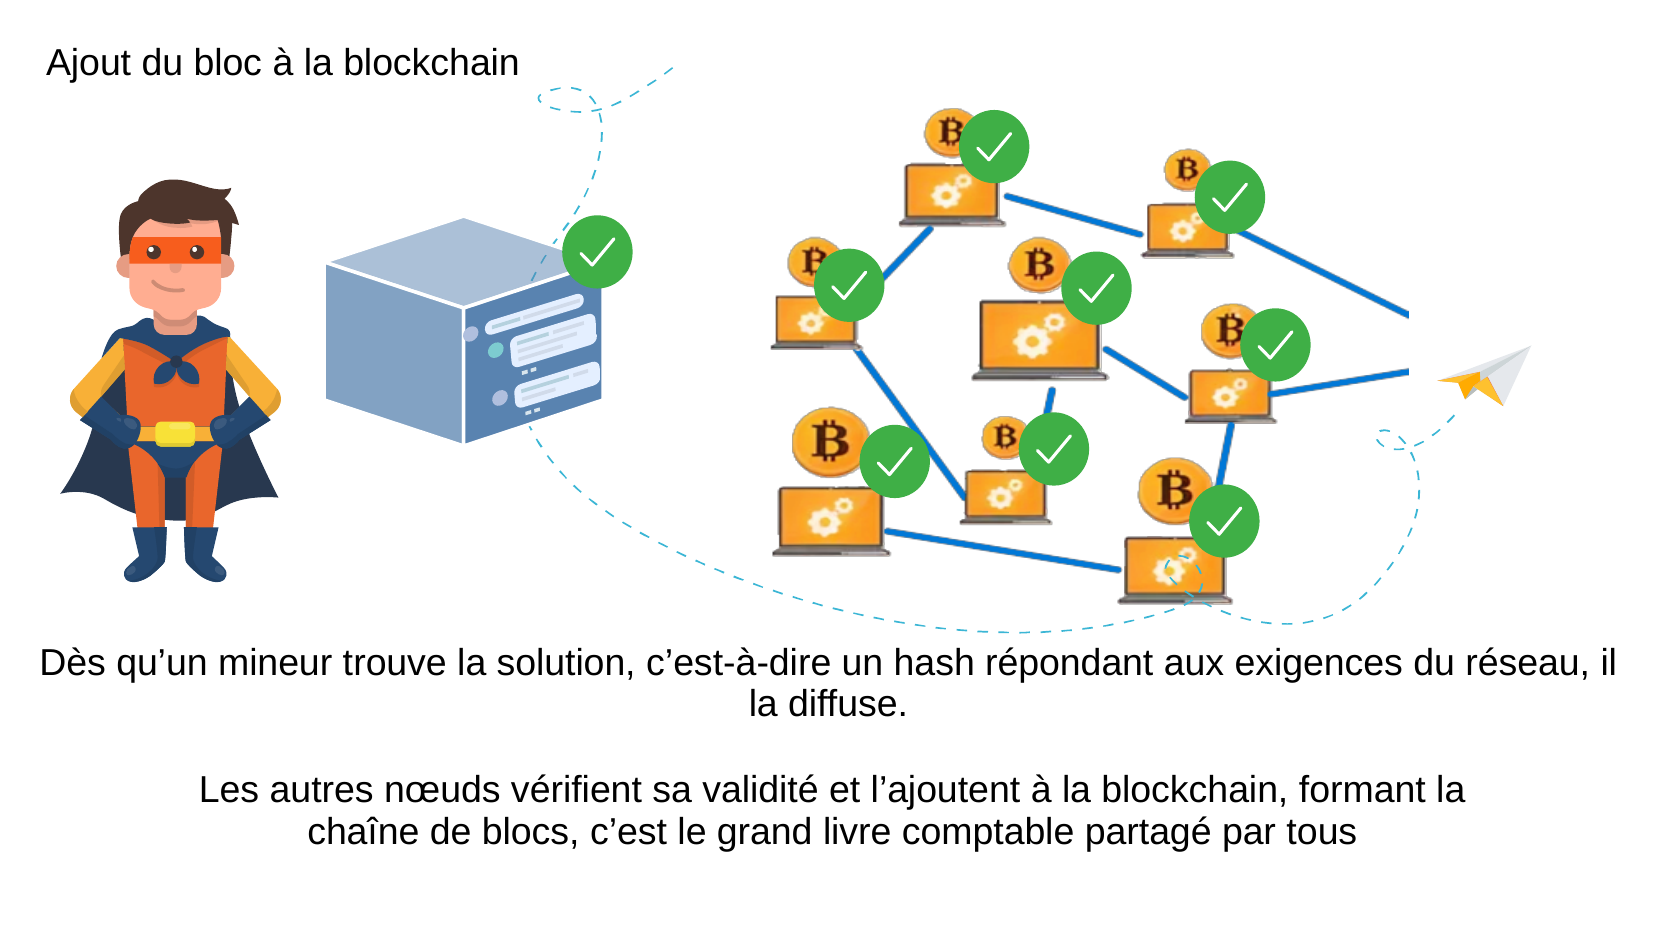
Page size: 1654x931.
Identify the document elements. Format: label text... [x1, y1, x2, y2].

text_box [860, 425, 930, 498]
text_box [1195, 161, 1265, 234]
text_box Dès qu’un mineur trouve la solution, c’est-à-dire un hash répondant aux exigences du réseau, il la diffuse. [24, 633, 1633, 739]
text_box [959, 110, 1029, 183]
picture [511, 19, 1532, 633]
picture [462, 288, 602, 433]
text_box [814, 249, 884, 322]
text_box [60, 179, 282, 583]
text_box Les autres nœuds vérifient sa validité et l’ajoutent à la blockchain, formant la chaîne de blocs, c’est le grand livre comptable partagé par tous [126, 761, 1539, 881]
text_box [1062, 252, 1131, 324]
text_box [1241, 309, 1310, 381]
text_box [1189, 485, 1259, 557]
text_box [1019, 413, 1089, 485]
text_box Ajout du bloc à la blockchain [31, 34, 630, 111]
text_box [324, 216, 632, 446]
